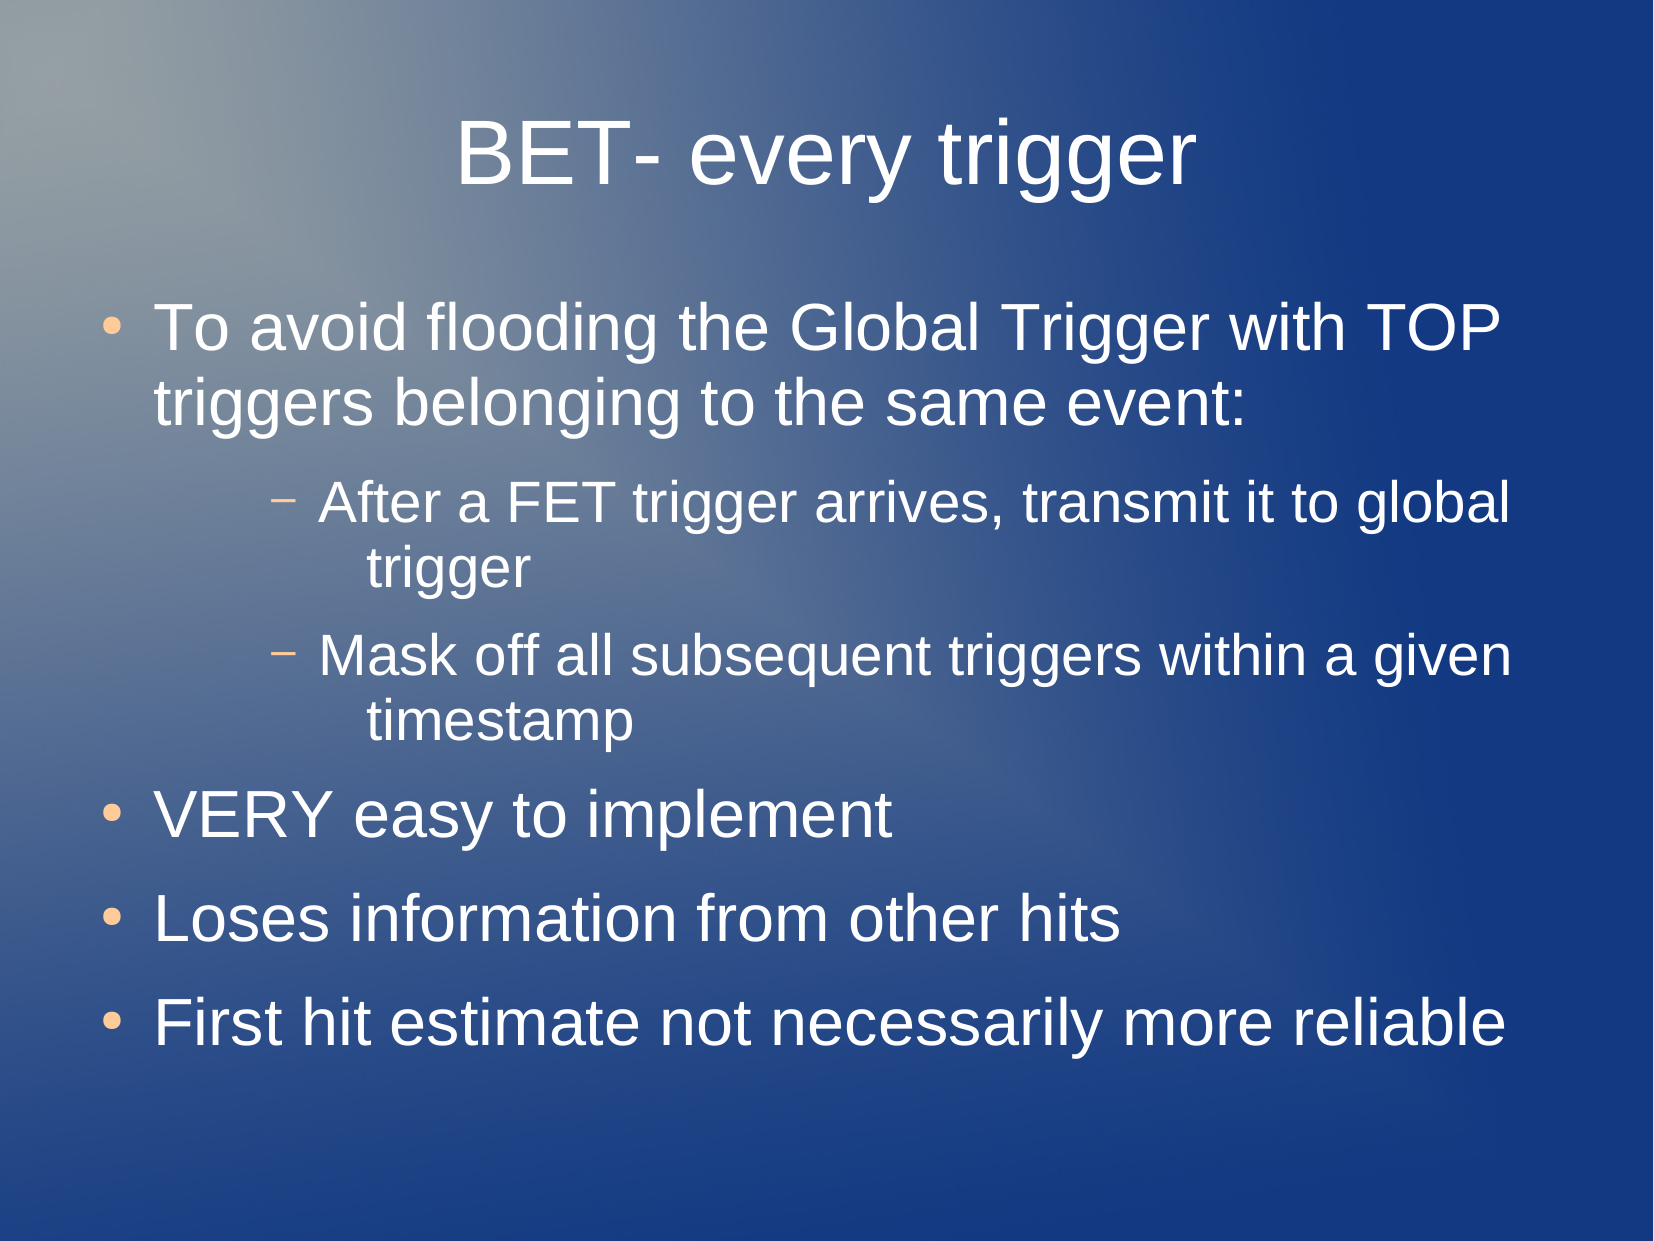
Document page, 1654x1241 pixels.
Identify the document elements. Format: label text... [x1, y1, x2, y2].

picture [0, 0, 1654, 1241]
title BET- every trigger [82, 49, 1571, 257]
list To avoid flooding the Global Trigger with TOP triggers belonging to the same event: After a FET trigger arrives, transmit it to global trigger Mask off all subsequent triggers within a given timestamp VERY easy to implement Loses information from other hits First hit estimate not necessarily more reliable [82, 290, 1571, 1109]
